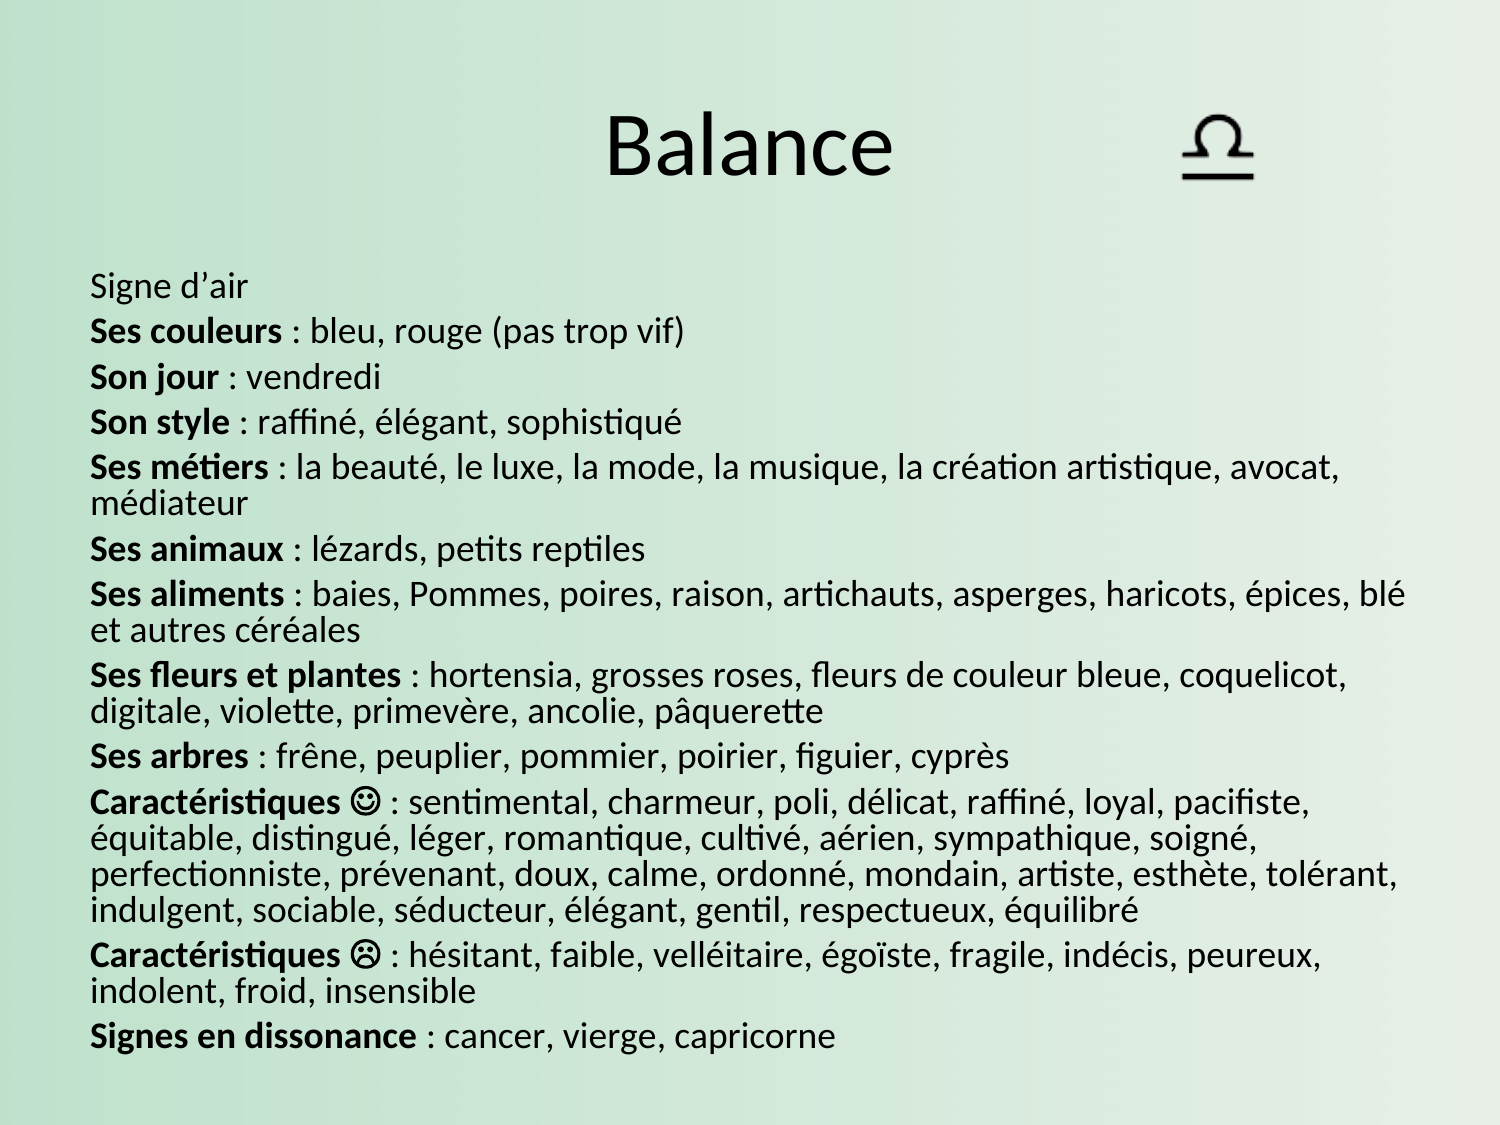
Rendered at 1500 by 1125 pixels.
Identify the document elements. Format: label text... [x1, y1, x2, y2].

picture [0, 0, 1500, 1125]
list Signe d’air Ses couleurs : bleu, rouge (pas trop vif) Son jour : vendredi Son style : raffiné, élégant, sophistiqué Ses métiers : la beauté, le luxe, la mode, la musique, la création artistique, avocat, médiateur Ses animaux : lézards, petits reptiles Ses aliments : baies, Pommes, poires, raison, artichauts, asperges, haricots, épices, blé et autres céréales Ses fleurs et plantes : hortensia, grosses roses, fleurs de couleur bleue, coquelicot, digitale, violette, primevère, ancolie, pâquerette Ses arbres : frêne, peuplier, pommier, poirier, figuier, cyprès Caractéristiques  : sentimental, charmeur, poli, délicat, raffiné, loyal, pacifiste, équitable, distingué, léger, romantique, cultivé, aérien, sympathique, soigné, perfectionniste, prévenant, doux, calme, ordonné, mondain, artiste, esthète, tolérant, indulgent, sociable, séducteur, élégant, gentil, respectueux, équilibré Caractéristiques  : hésitant, faible, velléitaire, égoïste, fragile, indécis, peureux, indolent, froid, insensible Signes en dissonance : cancer, vierge, capricorne [75, 262, 1426, 1072]
title Balance [75, 45, 1426, 233]
